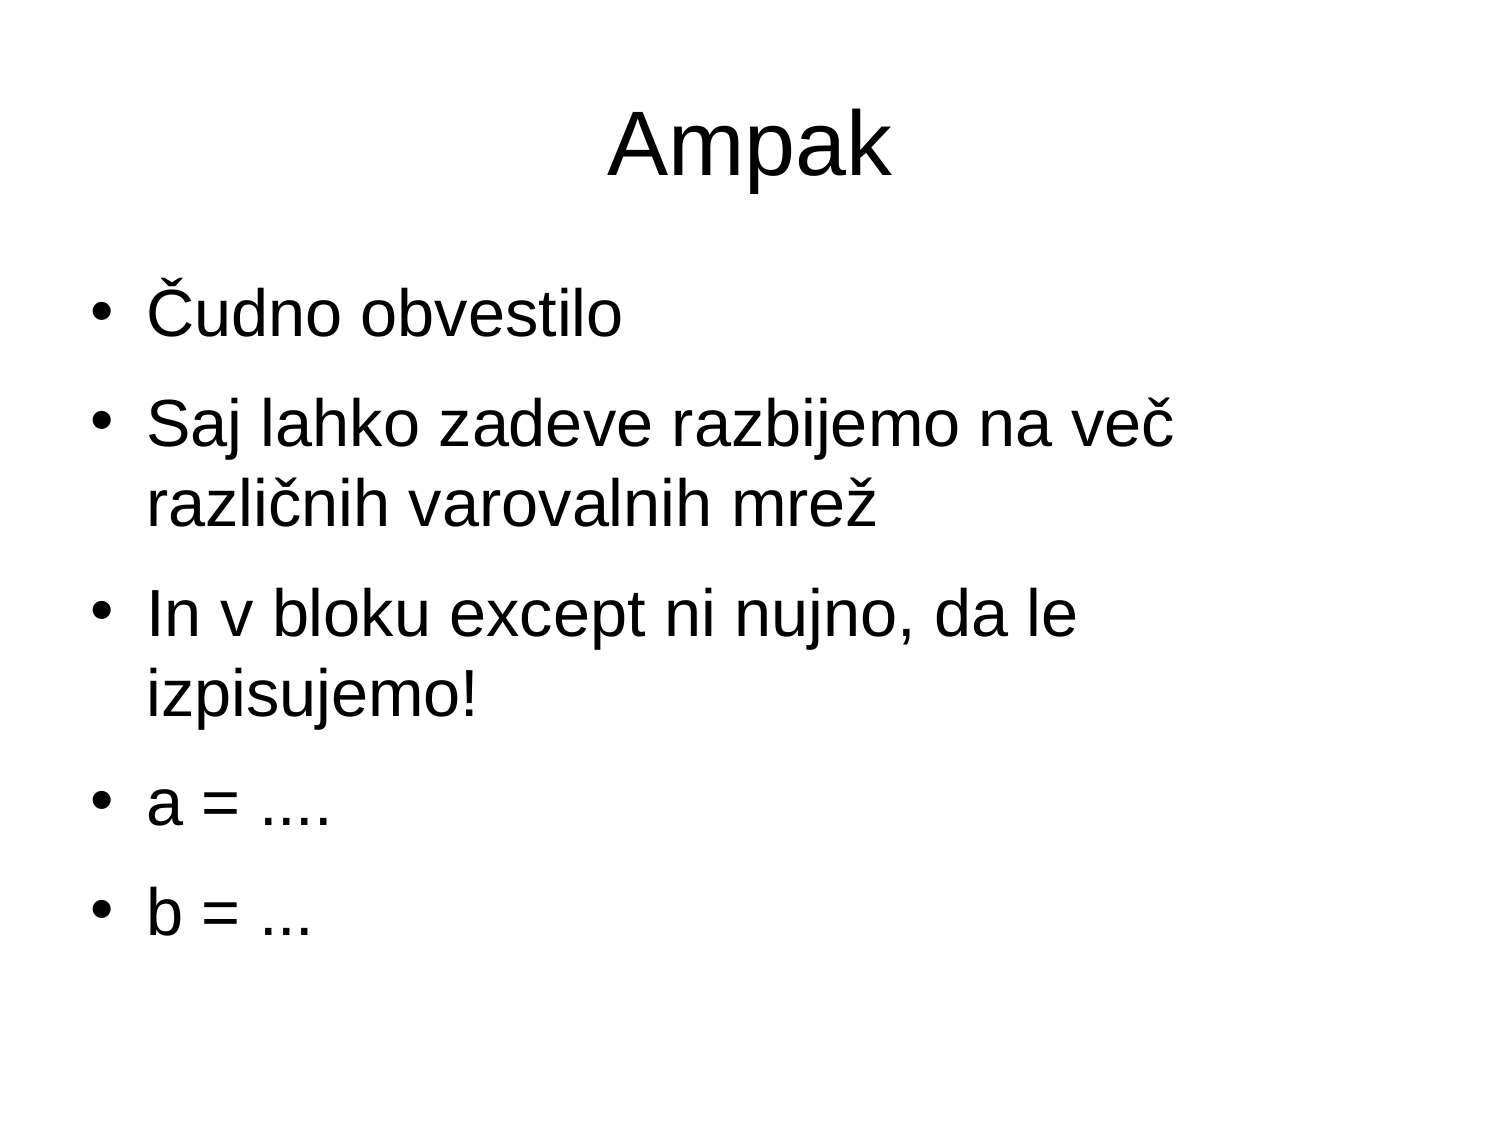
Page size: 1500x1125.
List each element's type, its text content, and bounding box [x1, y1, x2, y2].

title Ampak [75, 45, 1425, 233]
list Čudno obvestilo Saj lahko zadeve razbijemo na več različnih varovalnih mrež In v bloku except ni nujno, da le izpisujemo! a = .... b = ... [75, 262, 1425, 1005]
